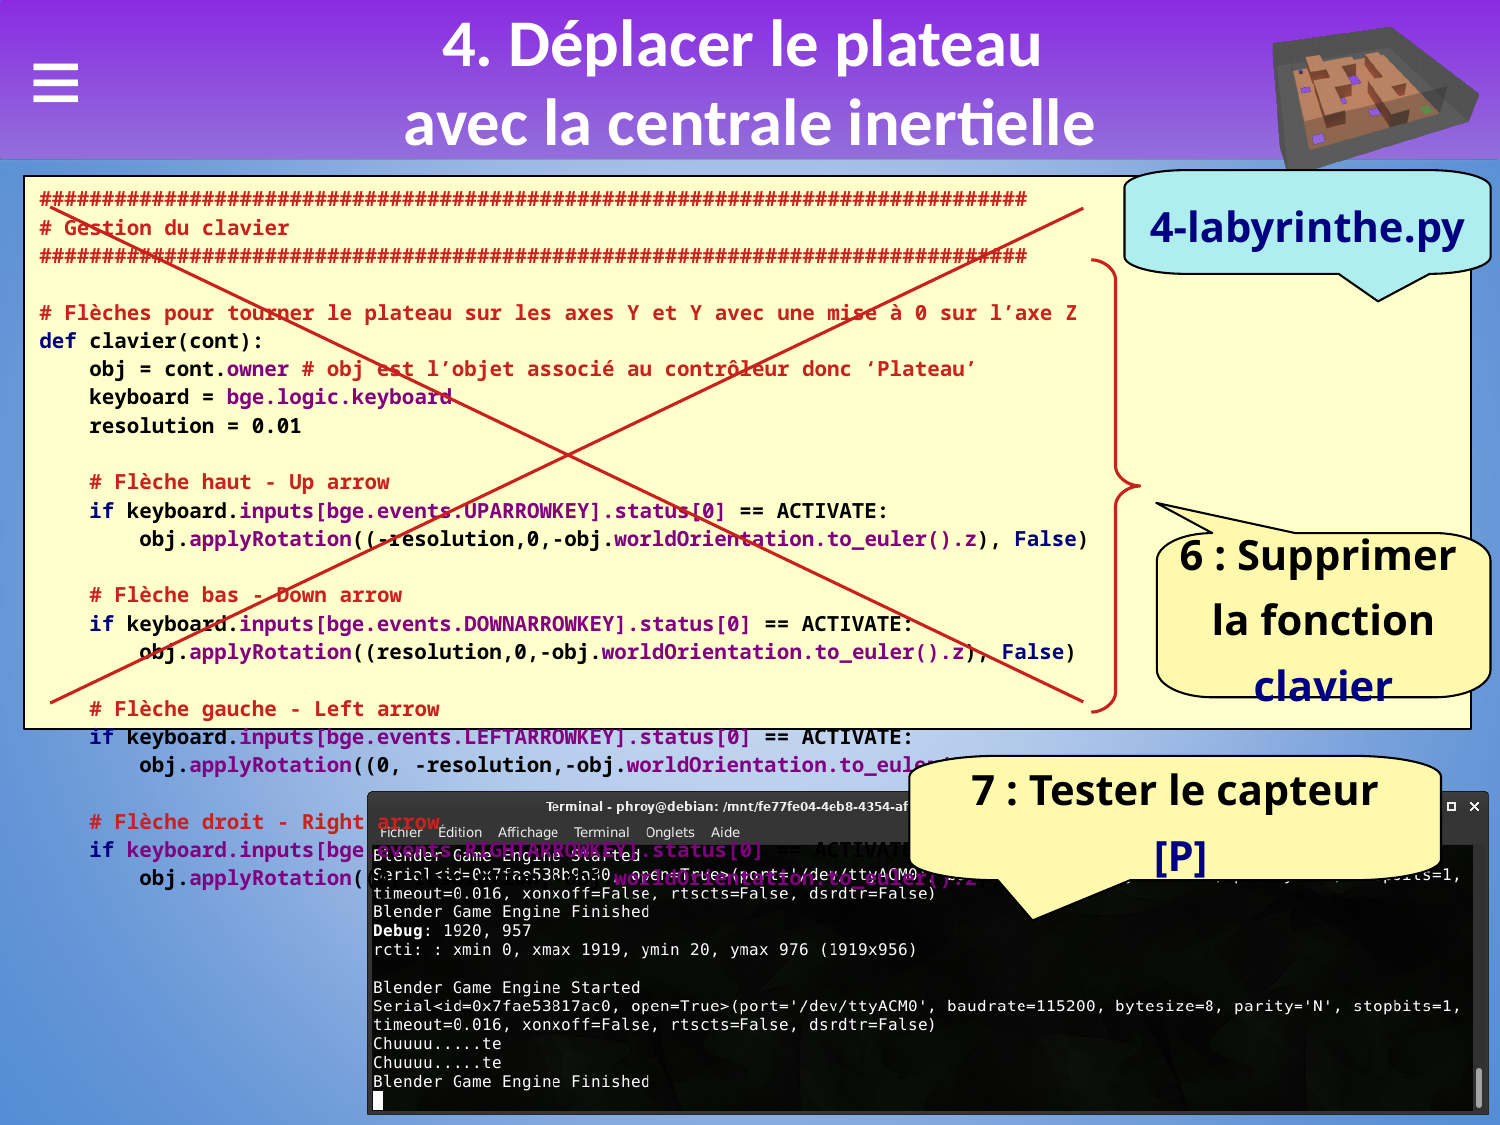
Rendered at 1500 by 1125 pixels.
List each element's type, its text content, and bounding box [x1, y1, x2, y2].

picture [0, 27, 1500, 1125]
text_box 7 : Tester le capteur [P] [909, 755, 1442, 921]
text_box ############################################################################### # Gestion du clavier ############################################################################### # Flèches pour tourner le plateau sur les axes Y et Y avec une mise à 0 sur l’axe Z def clavier(cont): obj = cont.owner # obj est l’objet associé au contrôleur donc ‘Plateau’ keyboard = bge.logic.keyboard resolution = 0.01 # Flèche haut - Up arrow if keyboard.inputs[bge.events.UPARROWKEY].status[0] == ACTIVATE: obj.applyRotation((-resolution,0,-obj.worldOrientation.to_euler().z), False) # Flèche bas - Down arrow if keyboard.inputs[bge.events.DOWNARROWKEY].status[0] == ACTIVATE: obj.applyRotation((resolution,0,-obj.worldOrientation.to_euler().z), False) # Flèche gauche - Left arrow if keyboard.inputs[bge.events.LEFTARROWKEY].status[0] == ACTIVATE: obj.applyRotation((0, -resolution,-obj.worldOrientation.to_euler().z), False) # Flèche droit - Right arrow if keyboard.inputs[bge.events.RIGHTARROWKEY].status[0] == ACTIVATE: obj.applyRotation((0, resolution,-obj.worldOrientation.to_euler().z), False) [23, 176, 1471, 729]
text_box 4-labyrinthe.py [1124, 170, 1491, 302]
text_box 4. Déplacer le plateau avec la centrale inertielle [0, 0, 1500, 159]
text_box 6 : Supprimer la fonction clavier [1156, 502, 1491, 698]
text_box ≡ [14, 23, 101, 141]
